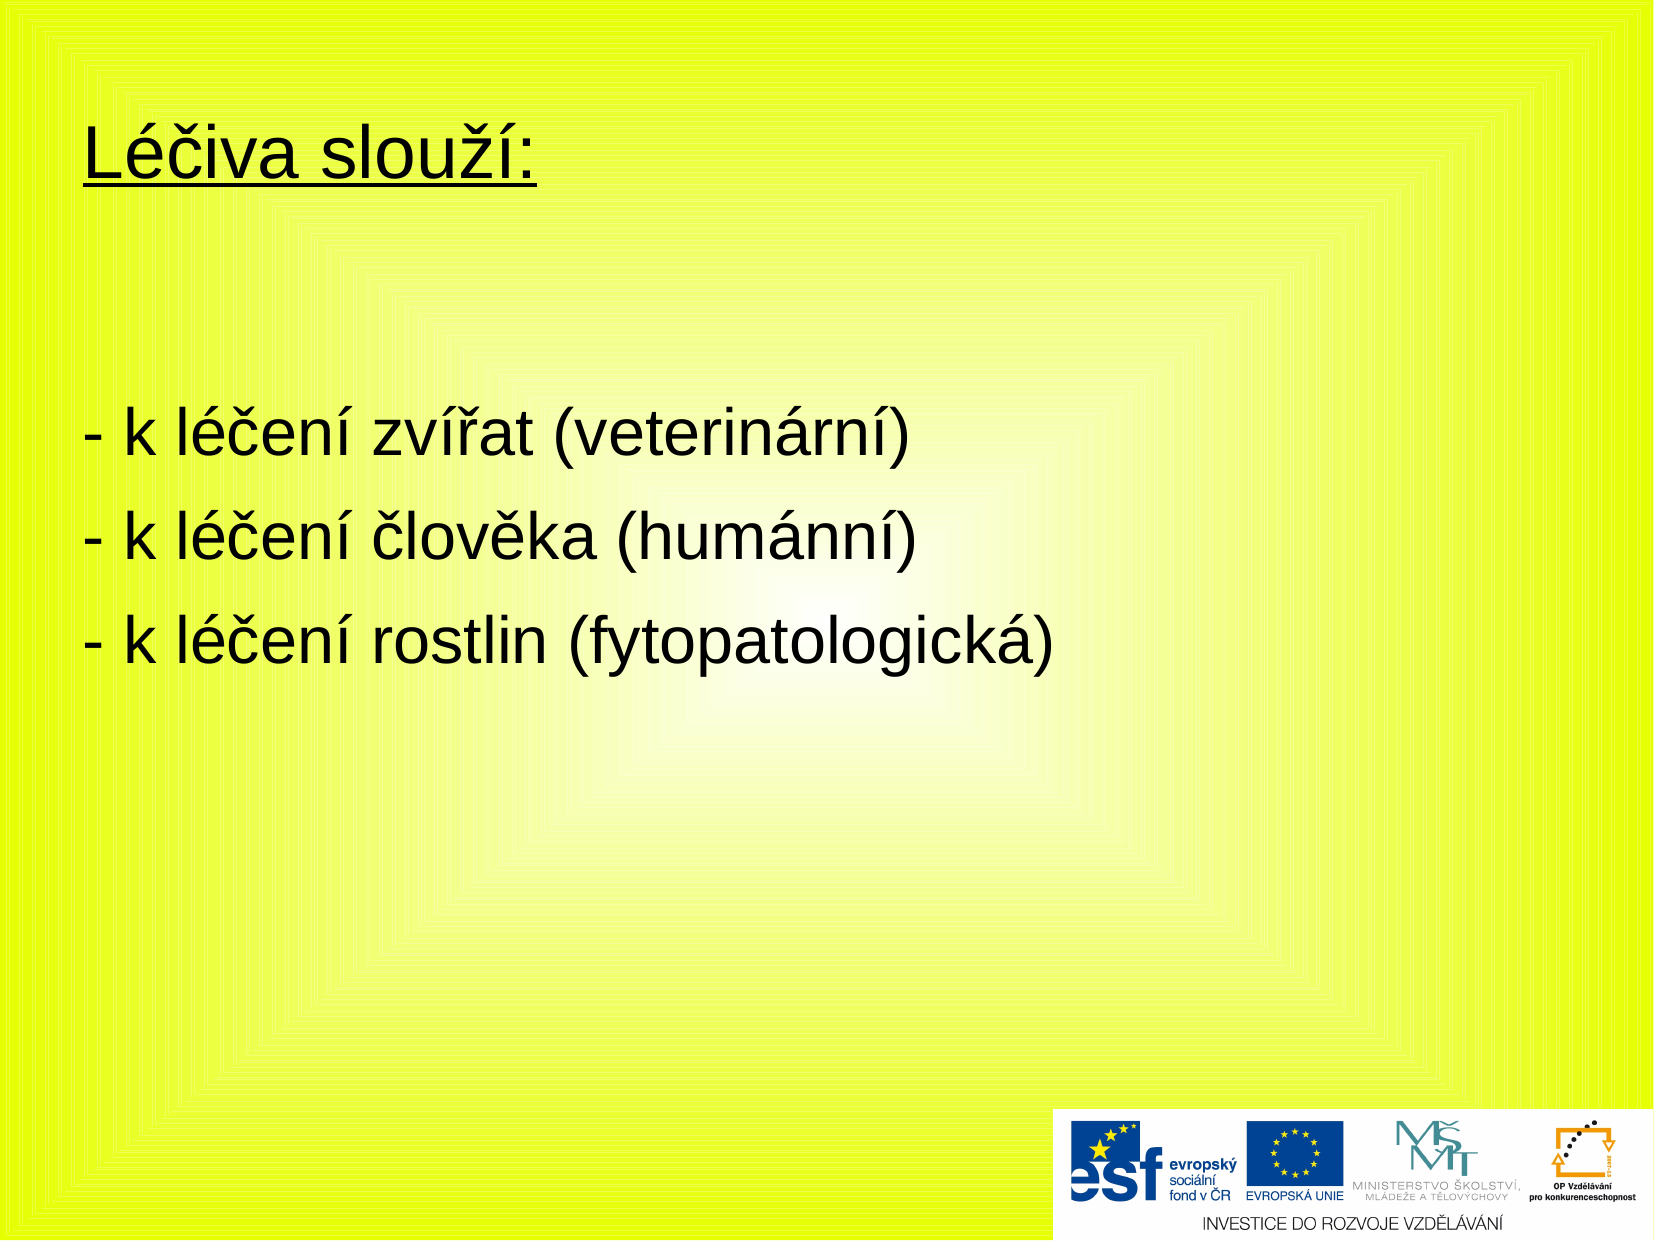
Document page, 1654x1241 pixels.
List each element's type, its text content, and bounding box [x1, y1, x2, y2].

picture [1053, 1109, 1654, 1241]
title Léčiva slouží: [82, 49, 1571, 257]
list - k léčení zvířat (veterinární) - k léčení člověka (humánní) - k léčení rostlin (fytopatologická) [82, 290, 1571, 1109]
